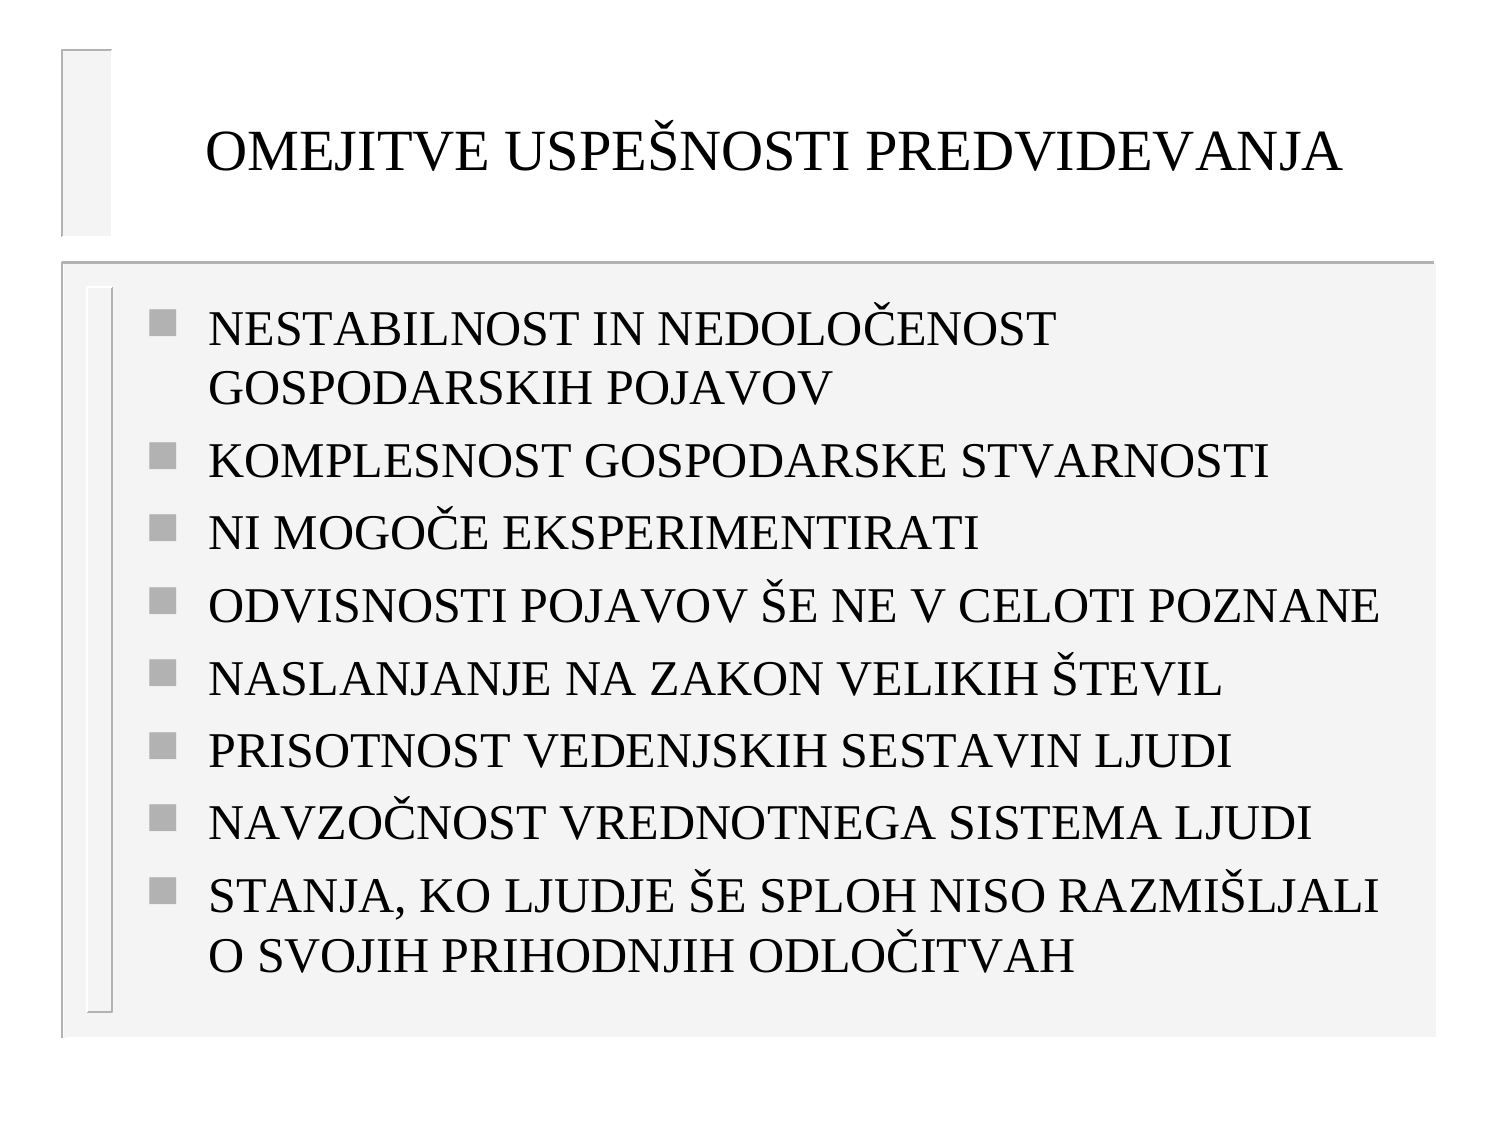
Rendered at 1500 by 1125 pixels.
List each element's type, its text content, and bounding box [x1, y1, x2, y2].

title OMEJITVE USPEŠNOSTI PREDVIDEVANJA [137, 56, 1413, 238]
list NESTABILNOST IN NEDOLOČENOST GOSPODARSKIH POJAVOV KOMPLESNOST GOSPODARSKE STVARNOSTI NI MOGOČE EKSPERIMENTIRATI ODVISNOSTI POJAVOV ŠE NE V CELOTI POZNANE NASLANJANJE NA ZAKON VELIKIH ŠTEVIL PRISOTNOST VEDENJSKIH SESTAVIN LJUDI NAVZOČNOST VREDNOTNEGA SISTEMA LJUDI STANJA, KO LJUDJE ŠE SPLOH NISO RAZMIŠLJALI O SVOJIH PRIHODNJIH ODLOČITVAH [137, 287, 1413, 990]
